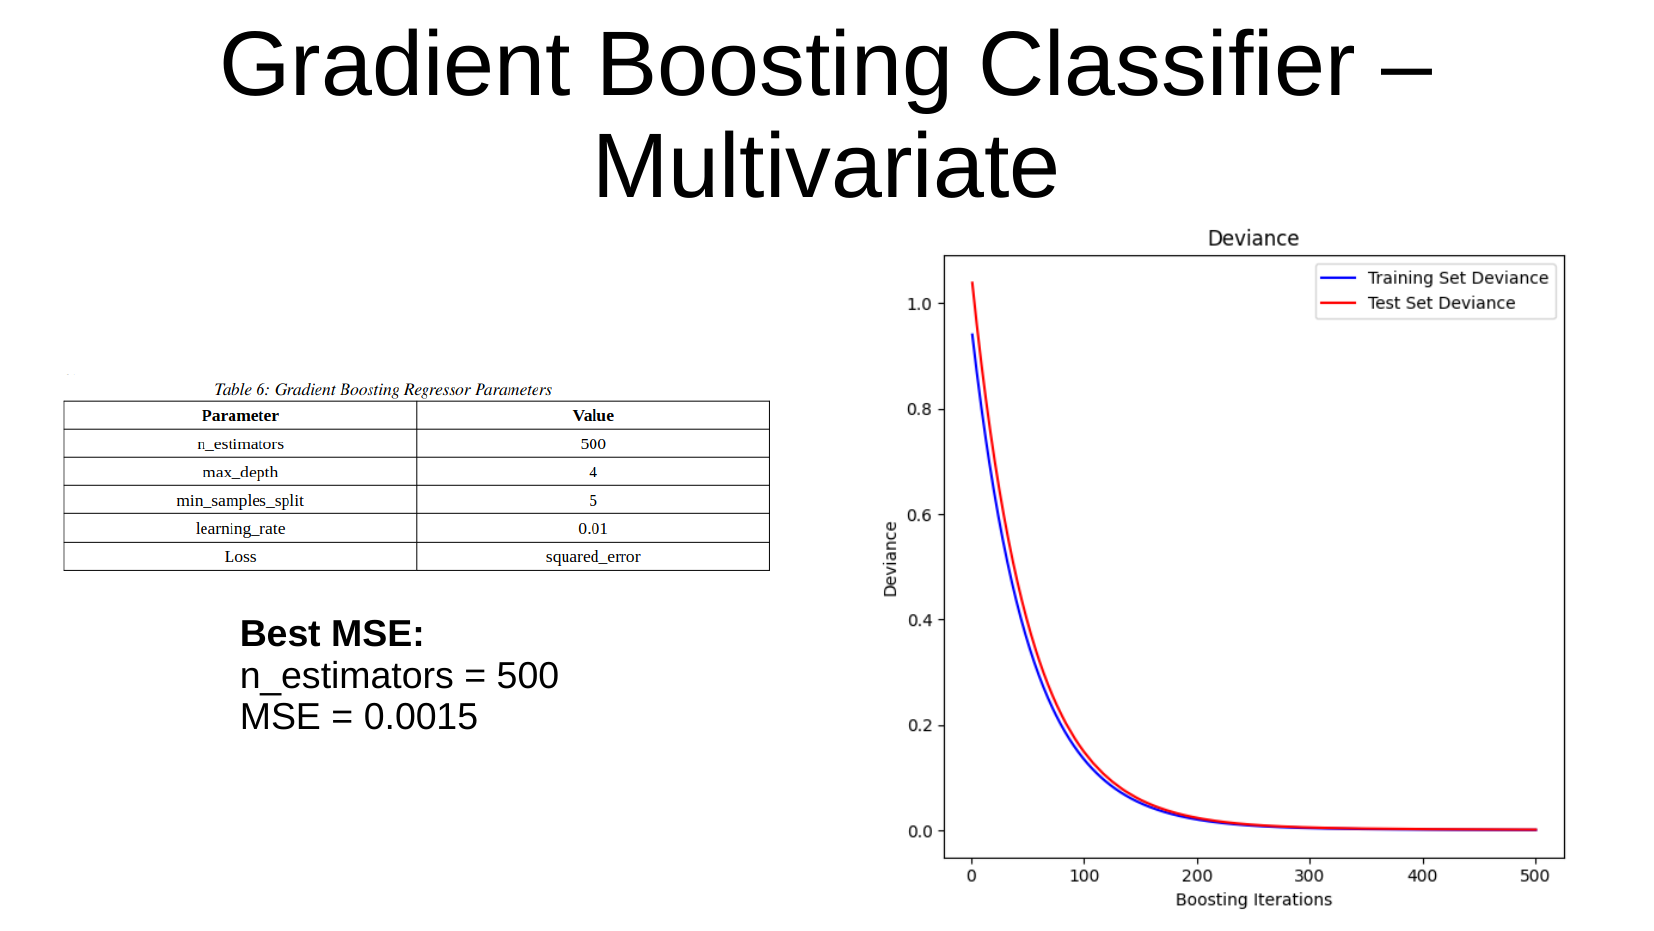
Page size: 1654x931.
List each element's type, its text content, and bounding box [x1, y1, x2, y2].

text_box Best MSE: n_estimators = 500 MSE = 0.0015 [225, 604, 638, 788]
title Gradient Boosting Classifier – Multivariate [82, 12, 1571, 218]
picture [871, 217, 1576, 921]
picture [37, 374, 788, 580]
